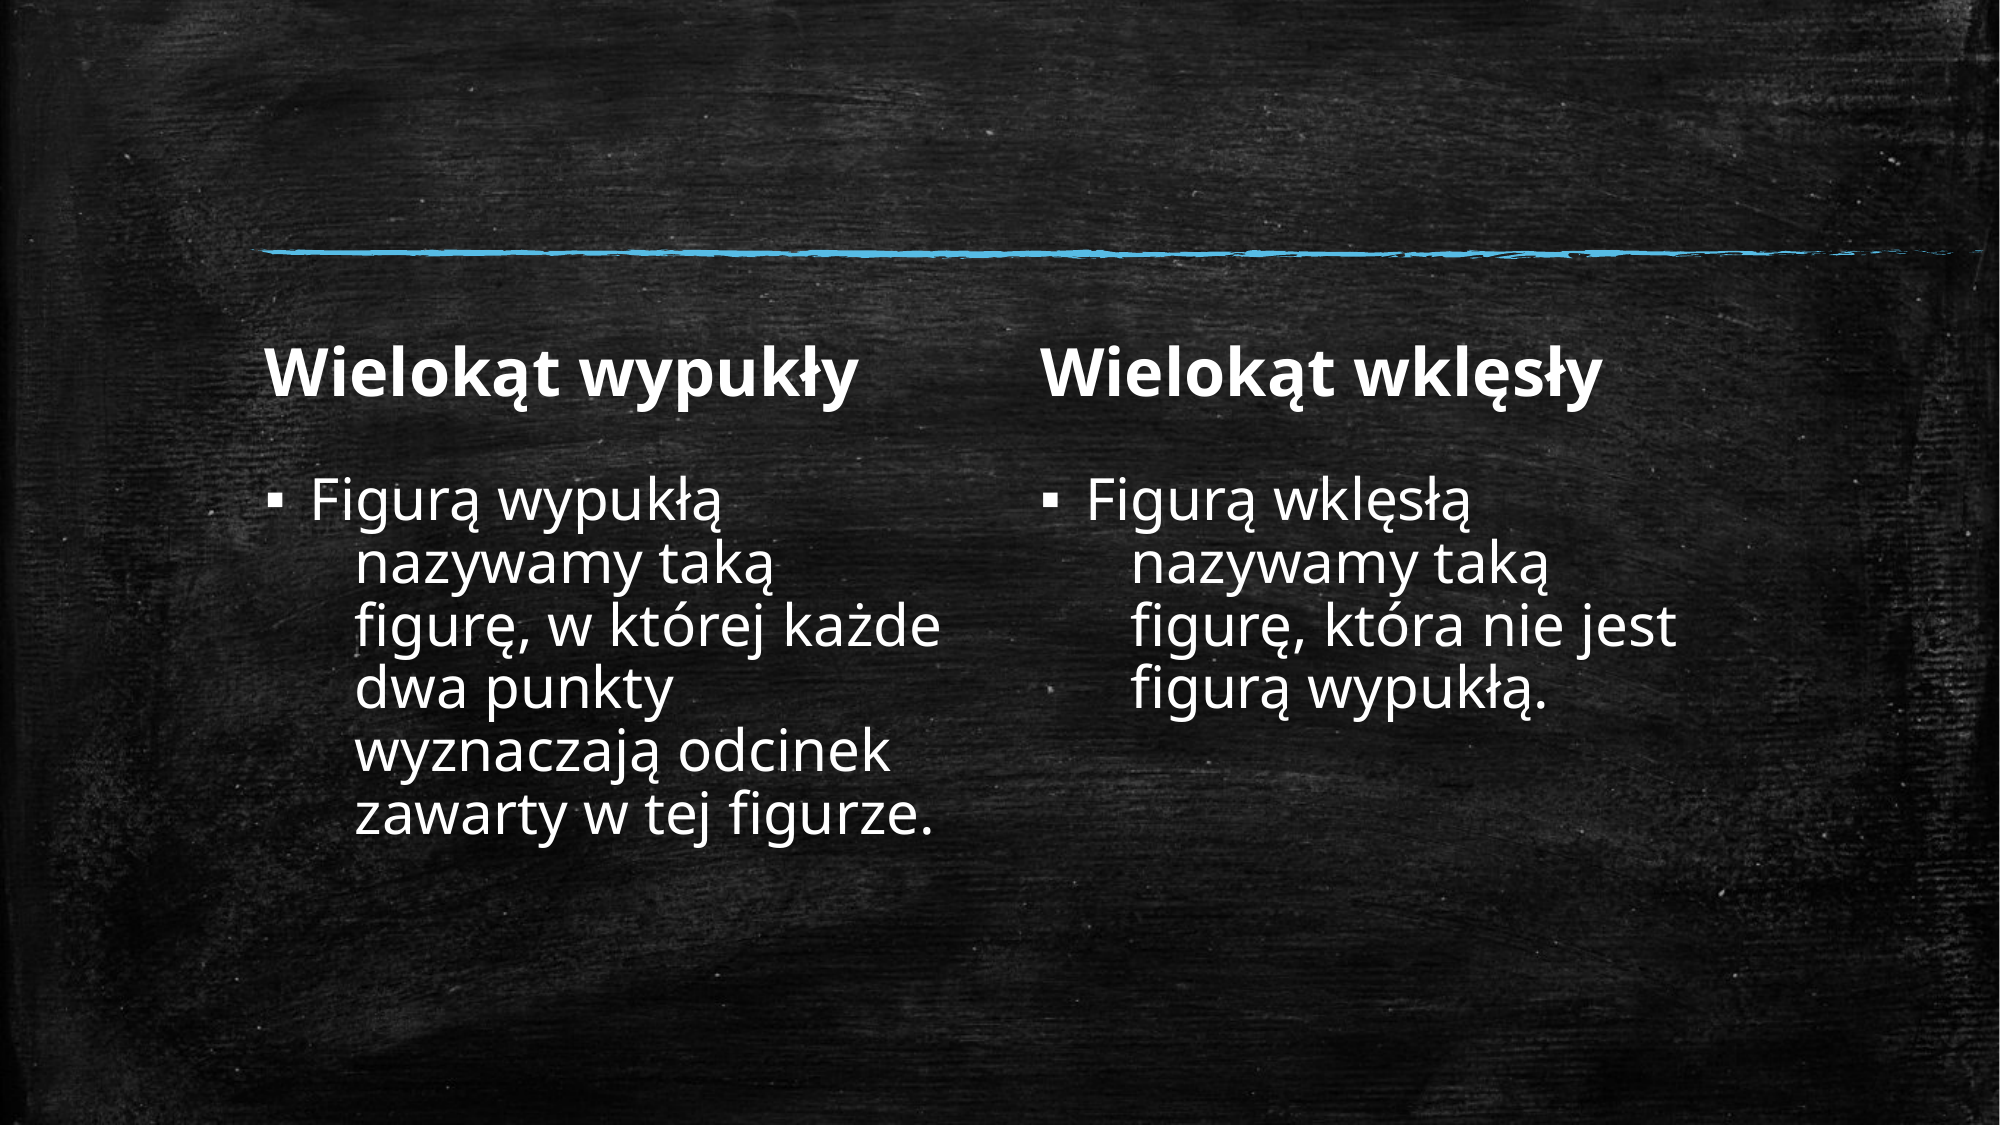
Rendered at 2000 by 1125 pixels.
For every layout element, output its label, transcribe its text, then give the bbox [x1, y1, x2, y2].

list Figurą wklęsłą nazywamy taką figurę, która nie jest figurą wypukłą. [1025, 462, 1750, 1013]
list Wielokąt wklęsły [1025, 312, 1750, 438]
list Wielokąt wypukły [249, 312, 975, 438]
list Figurą wypukłą nazywamy taką figurę, w której każde dwa punkty wyznaczają odcinek zawarty w tej figurze. [249, 462, 975, 1013]
